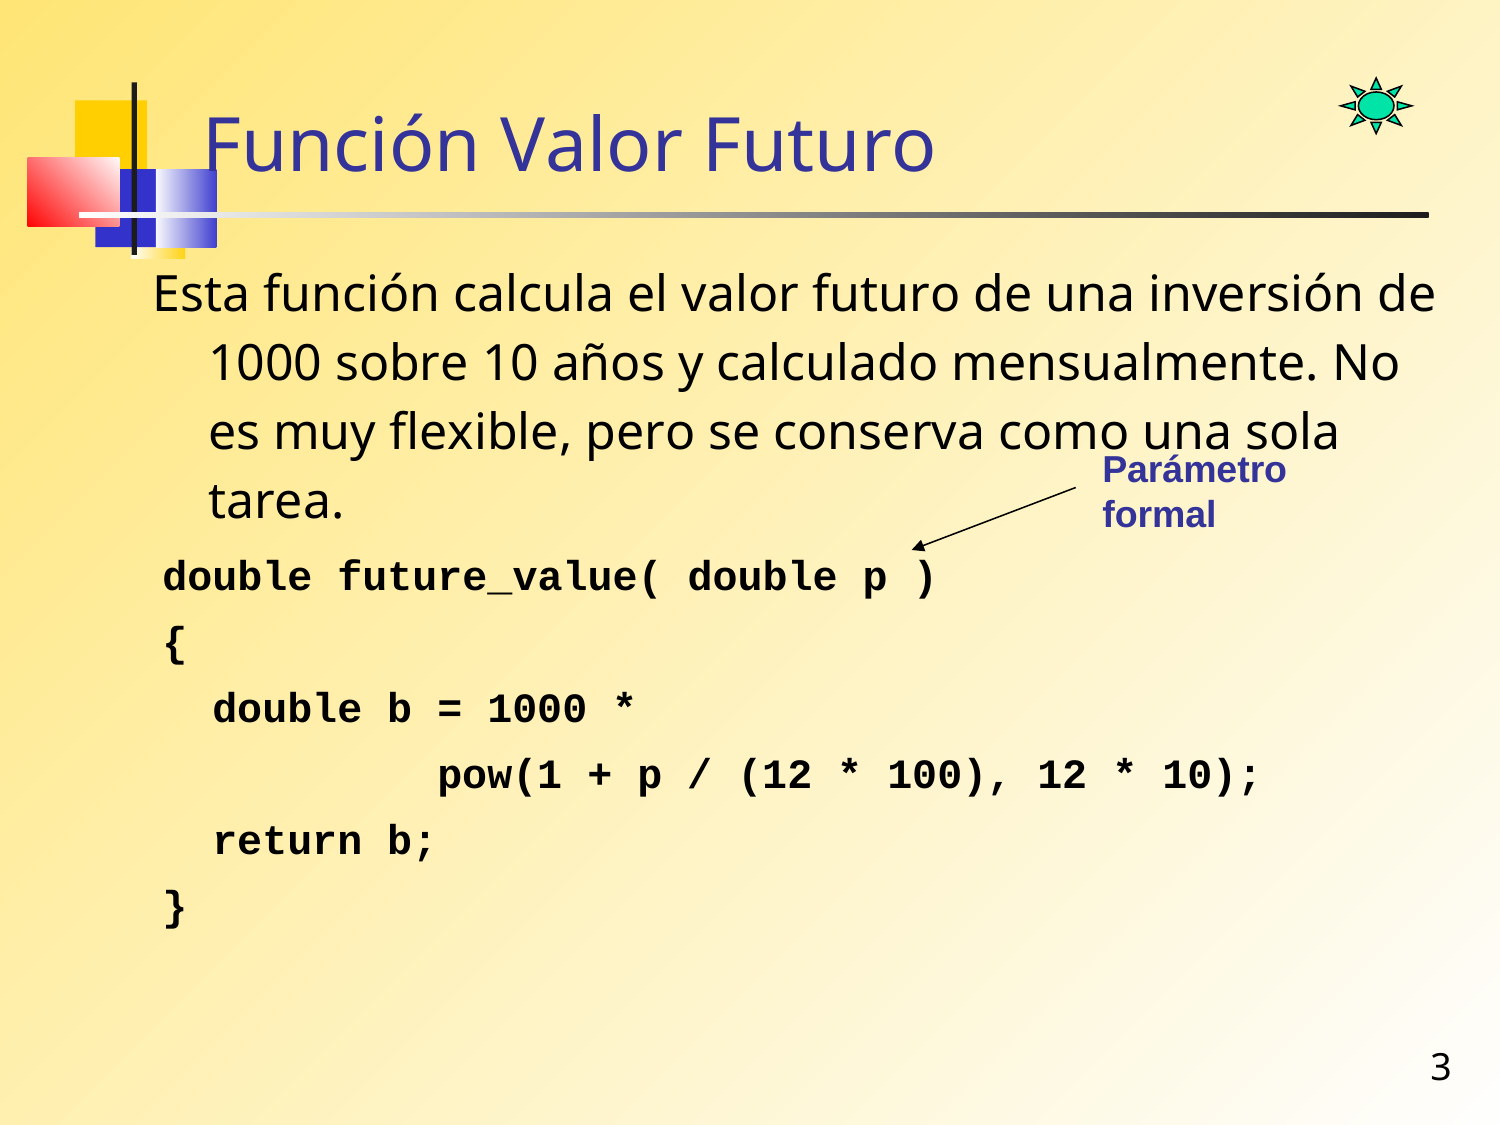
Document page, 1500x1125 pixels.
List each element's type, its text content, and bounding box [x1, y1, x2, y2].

list Esta función calcula el valor futuro de una inversión de 1000 sobre 10 años y calculado mensualmente. No es muy flexible, pero se conserva como una sola tarea. [137, 249, 1463, 1013]
title Función Valor Futuro [187, 37, 1466, 201]
